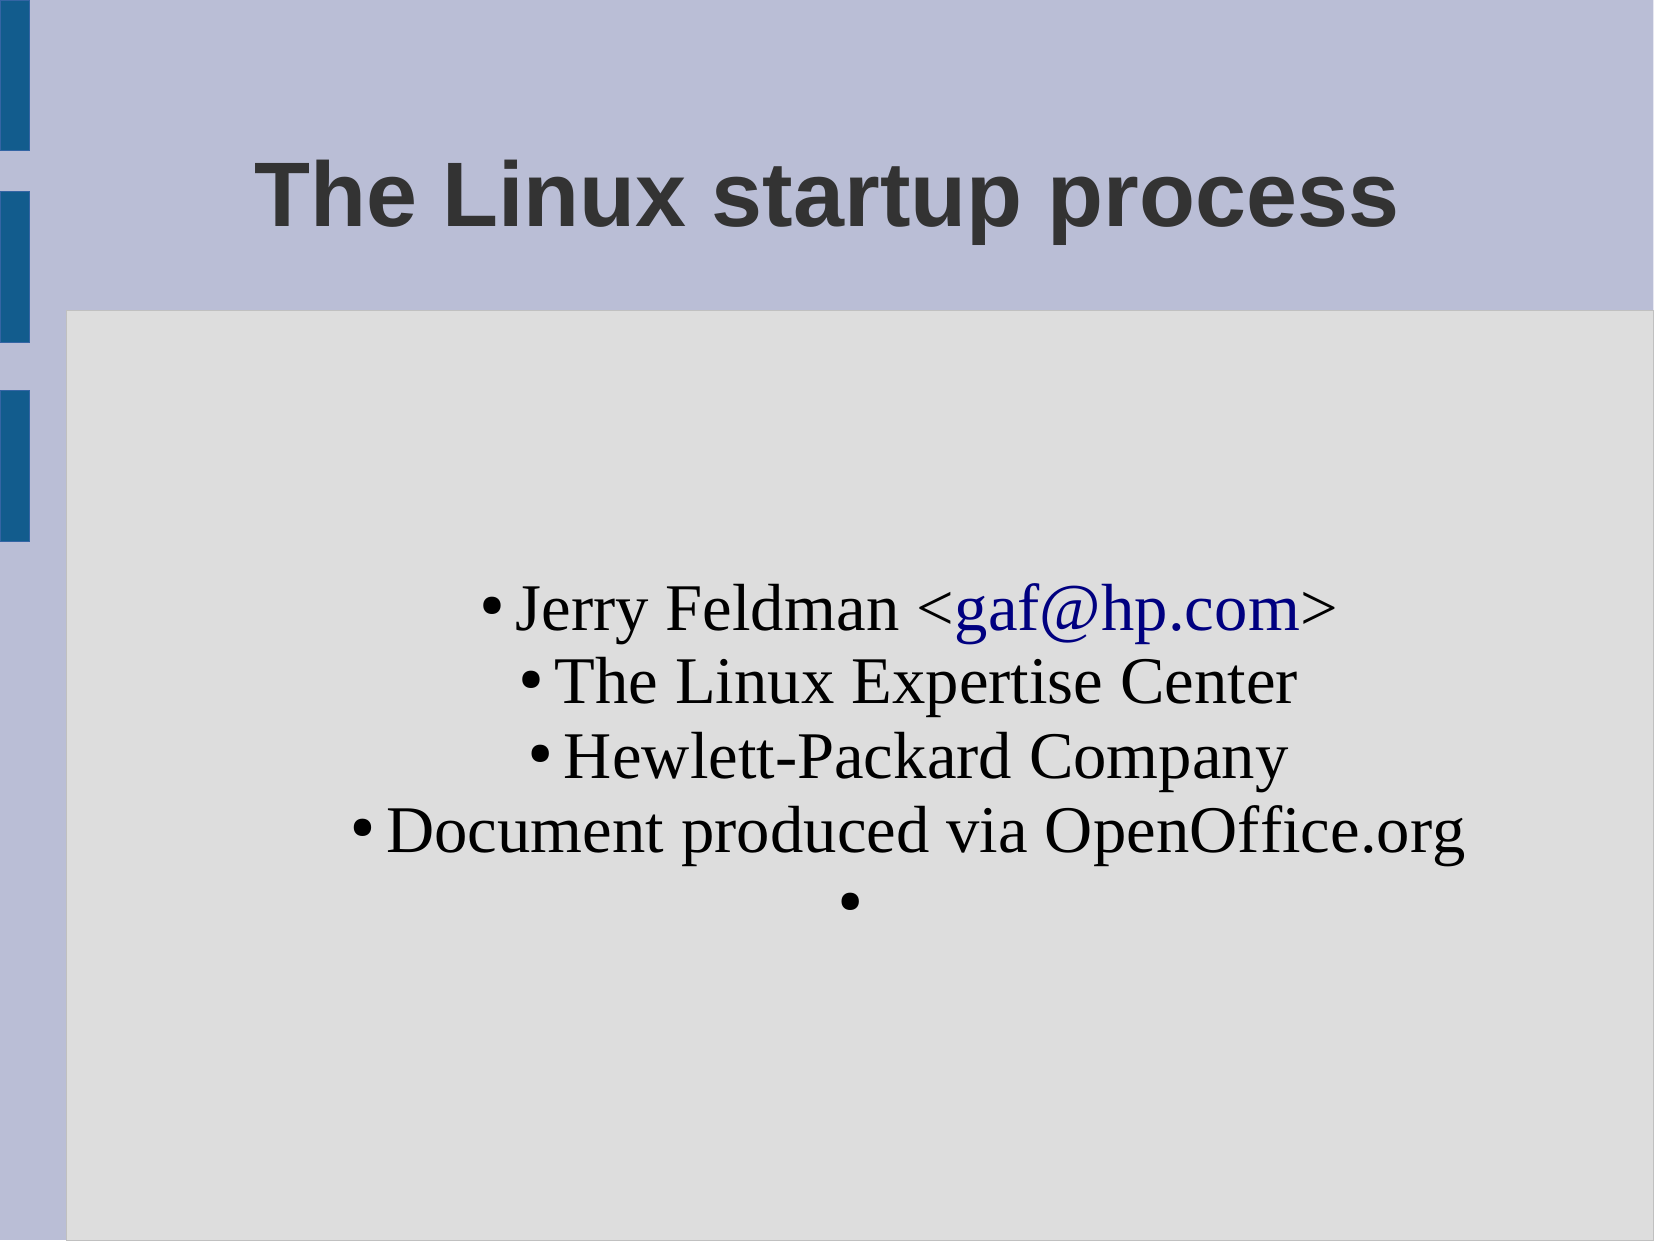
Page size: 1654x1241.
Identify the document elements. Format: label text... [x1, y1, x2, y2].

subtitle Jerry Feldman <gaf@hp.com> The Linux Expertise Center Hewlett-Packard Company Document produced via OpenOffice.org [178, 364, 1570, 1147]
title The Linux startup process [121, 91, 1534, 299]
